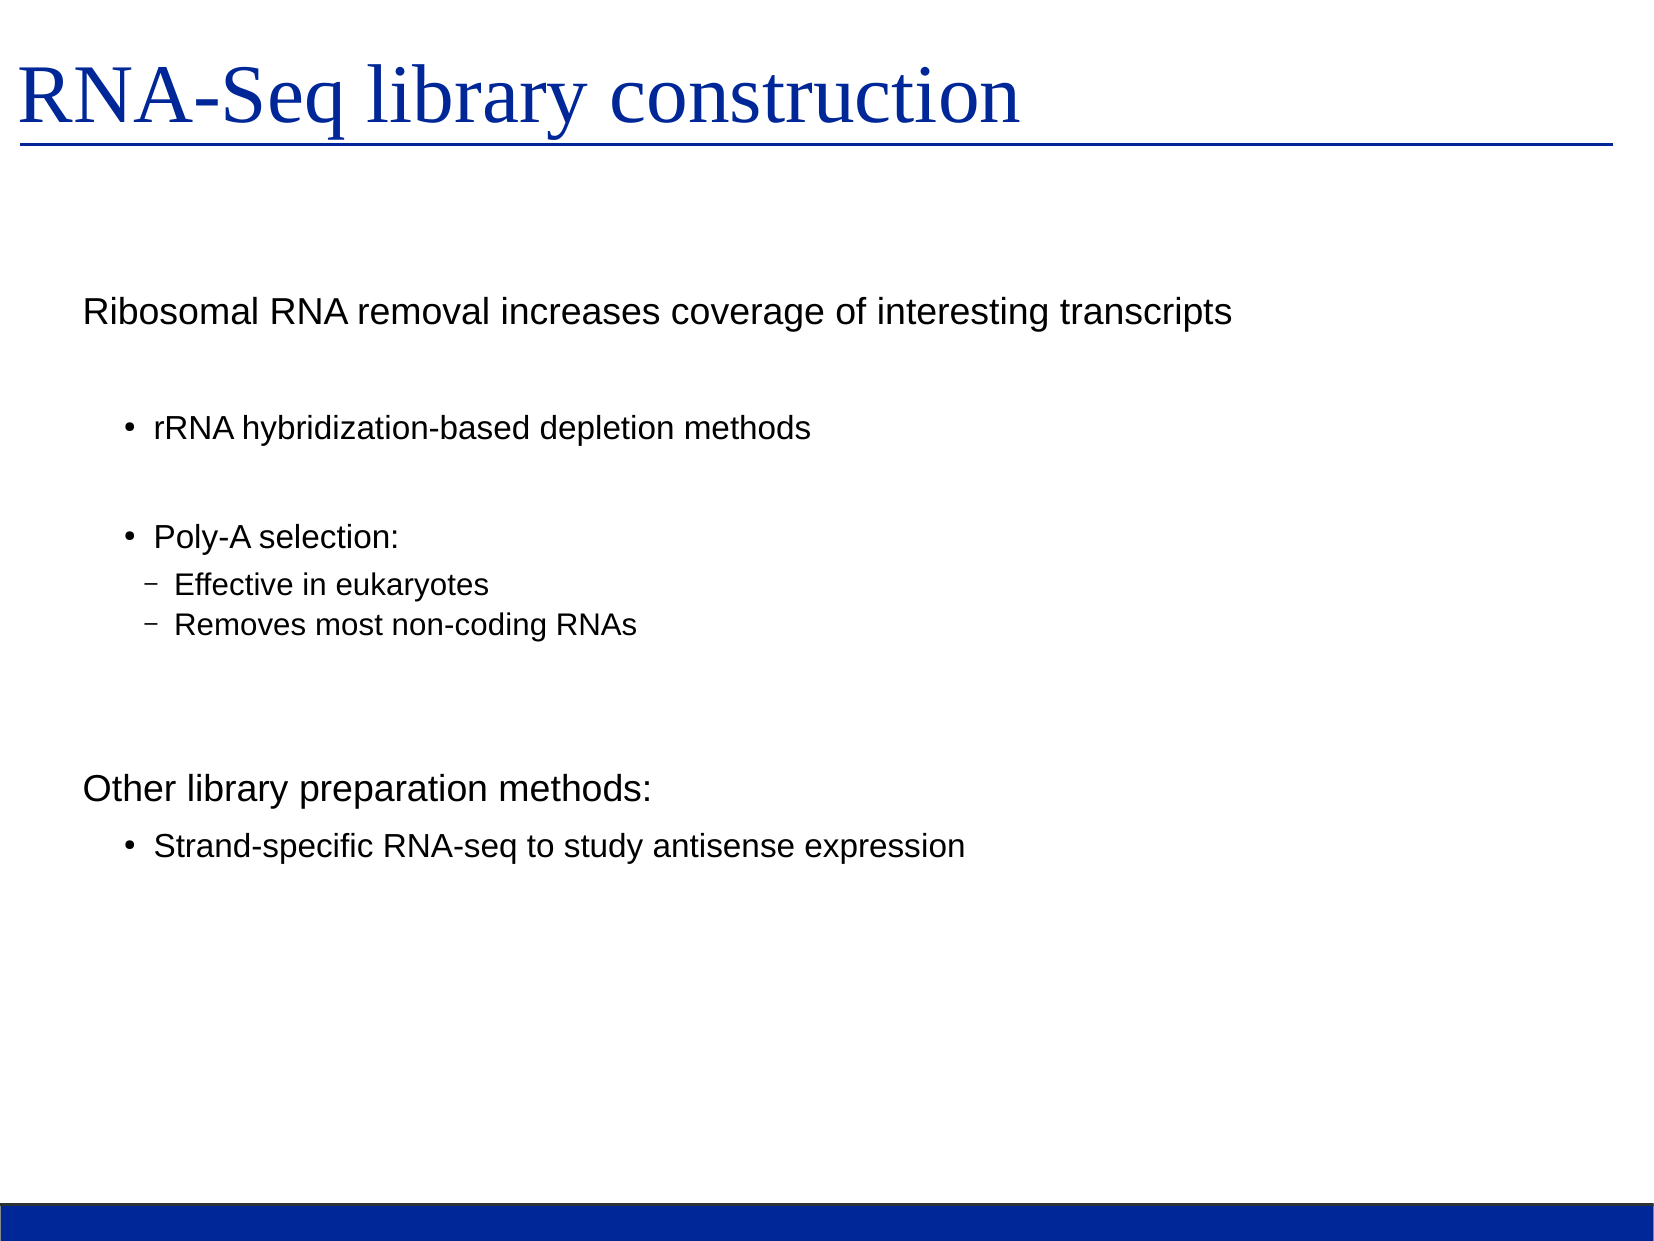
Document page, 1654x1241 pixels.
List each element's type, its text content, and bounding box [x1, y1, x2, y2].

list Ribosomal RNA removal increases coverage of interesting transcripts rRNA hybridization-based depletion methods Poly-A selection: Effective in eukaryotes Removes most non-coding RNAs Other library preparation methods: Strand-specific RNA-seq to study antisense expression [82, 290, 1571, 1109]
title RNA-Seq library construction [17, 0, 1589, 198]
